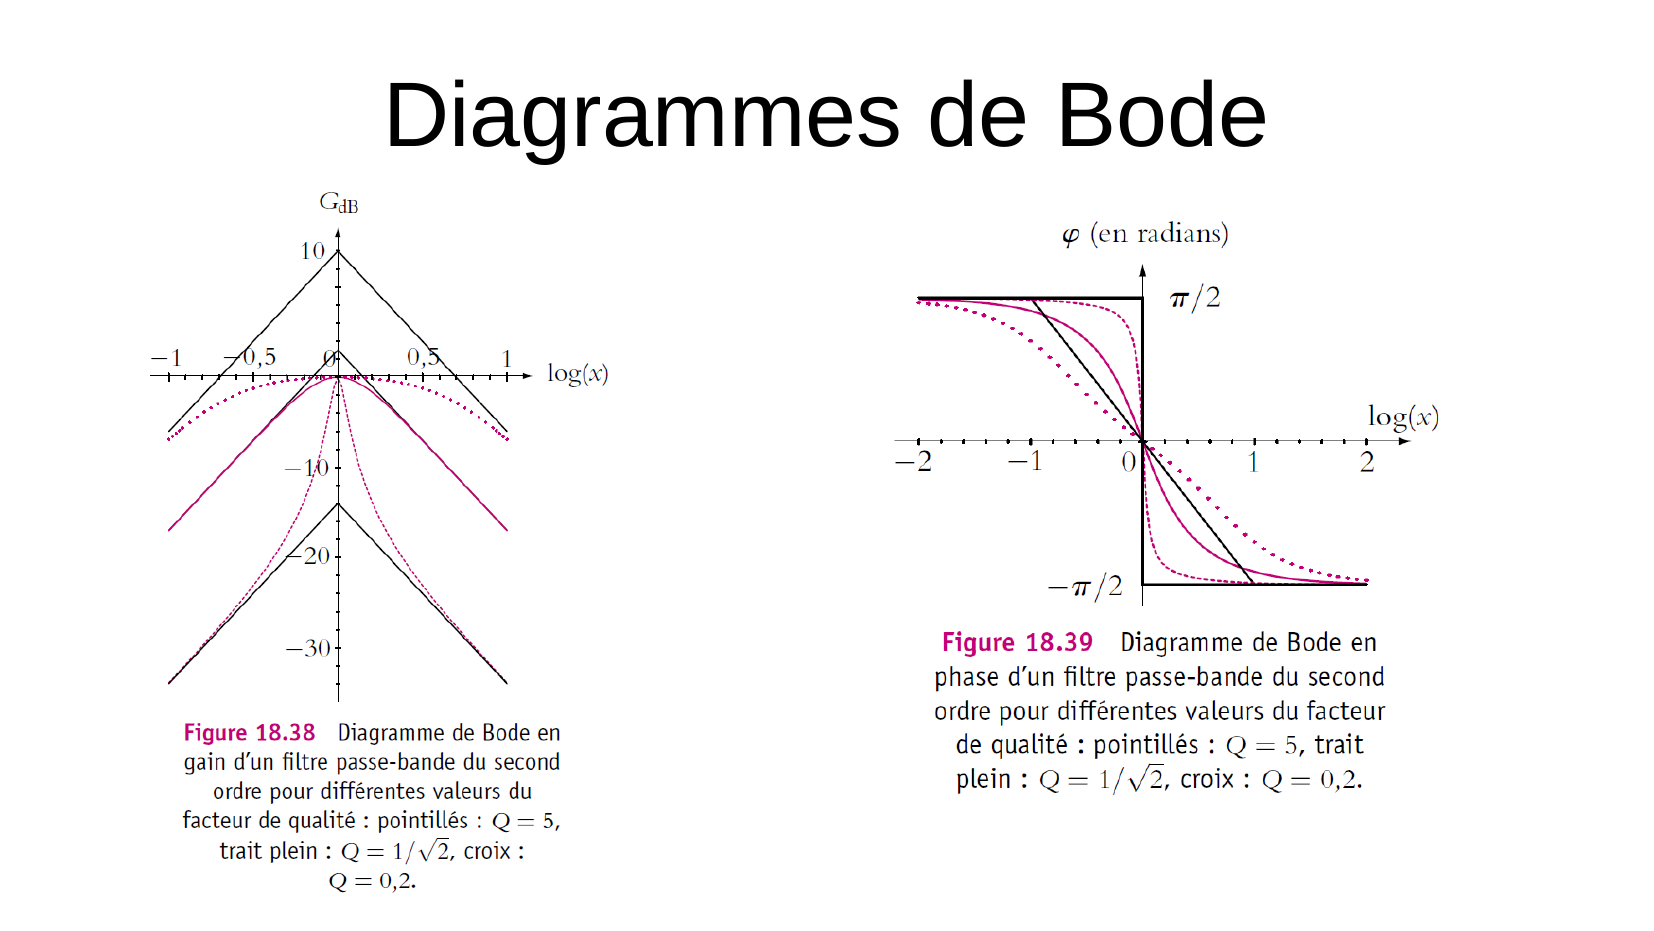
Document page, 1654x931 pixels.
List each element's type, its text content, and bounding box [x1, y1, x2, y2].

picture [889, 199, 1453, 815]
title Diagrammes de Bode [82, 37, 1571, 193]
picture [129, 165, 620, 910]
